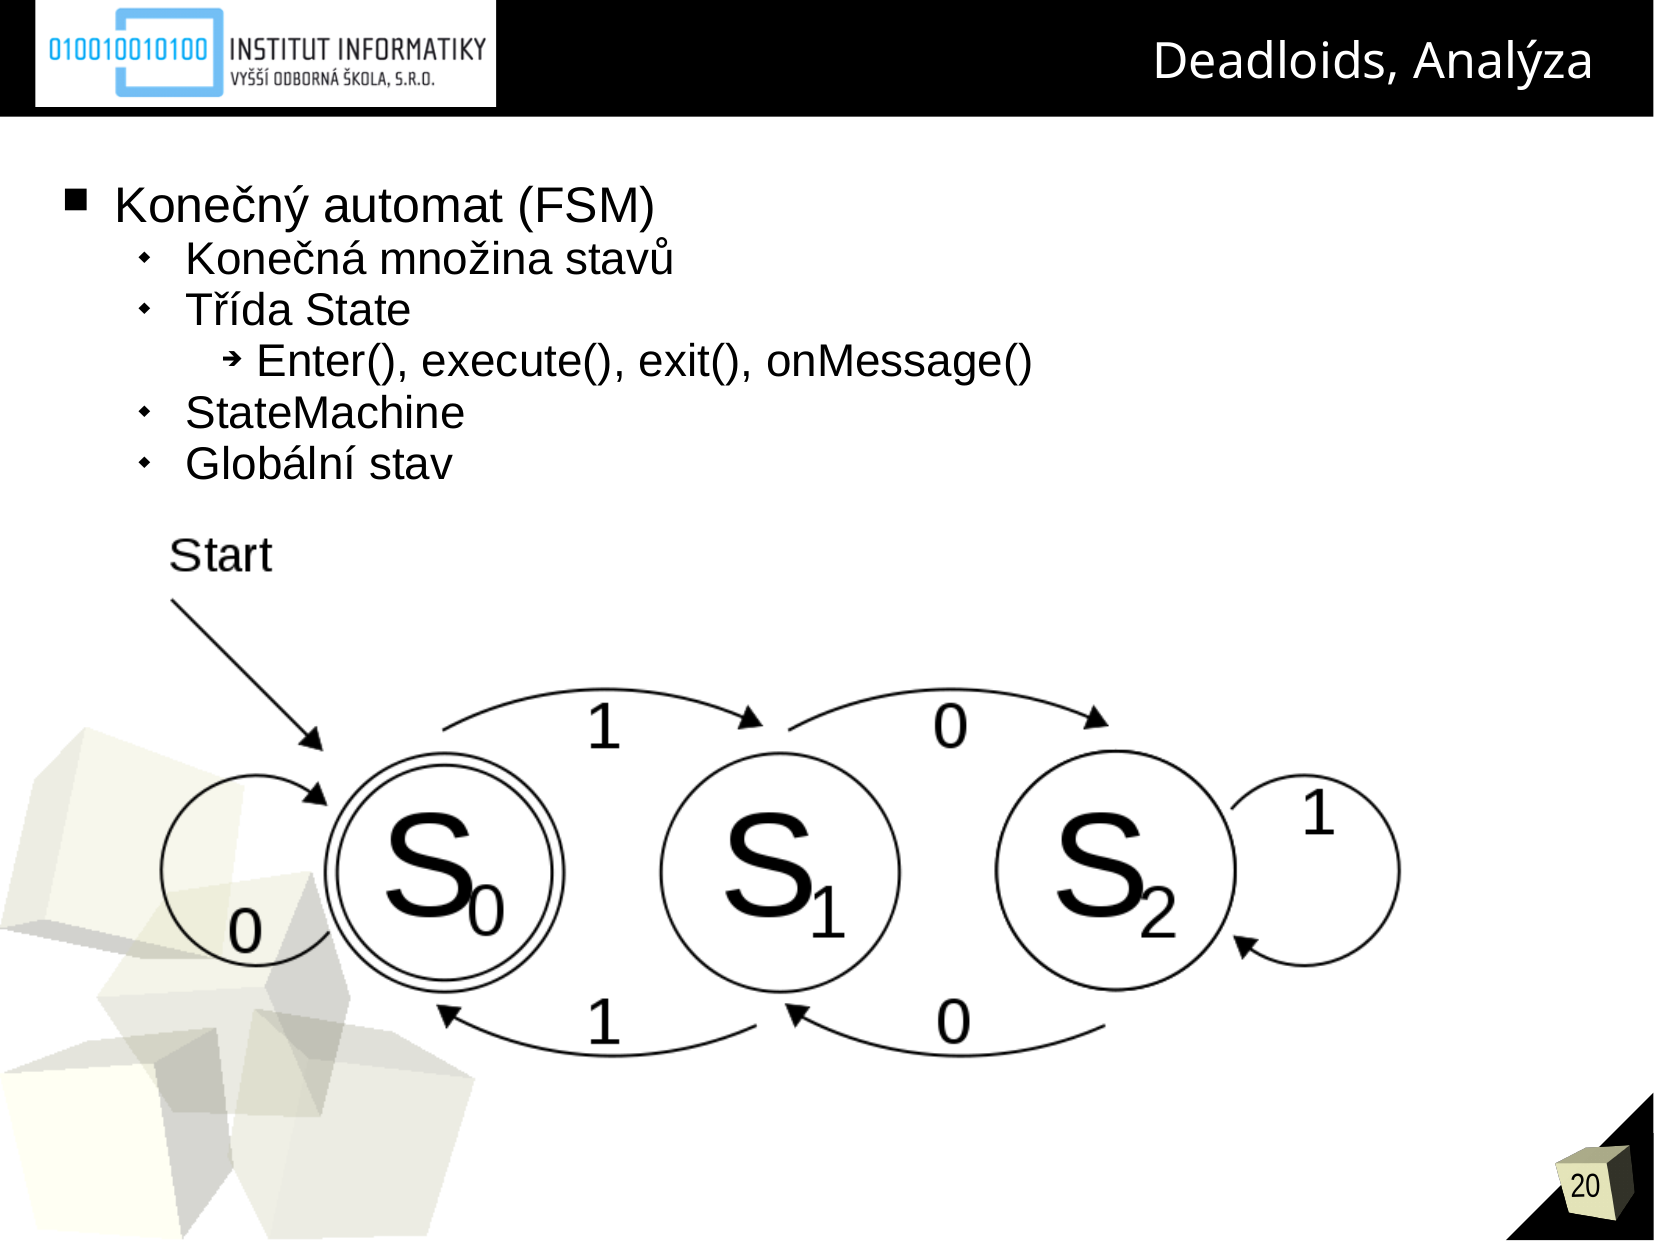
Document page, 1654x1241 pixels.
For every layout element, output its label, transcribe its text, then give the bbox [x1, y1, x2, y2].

title Deadloids, Analýza [118, 0, 1595, 119]
picture [155, 531, 1406, 1063]
list Konečný automat (FSM) Konečná množina stavů Třída State Enter(), execute(), exit(), onMessage() StateMachine Globální stav [44, 177, 1611, 1214]
picture [0, 726, 477, 1241]
